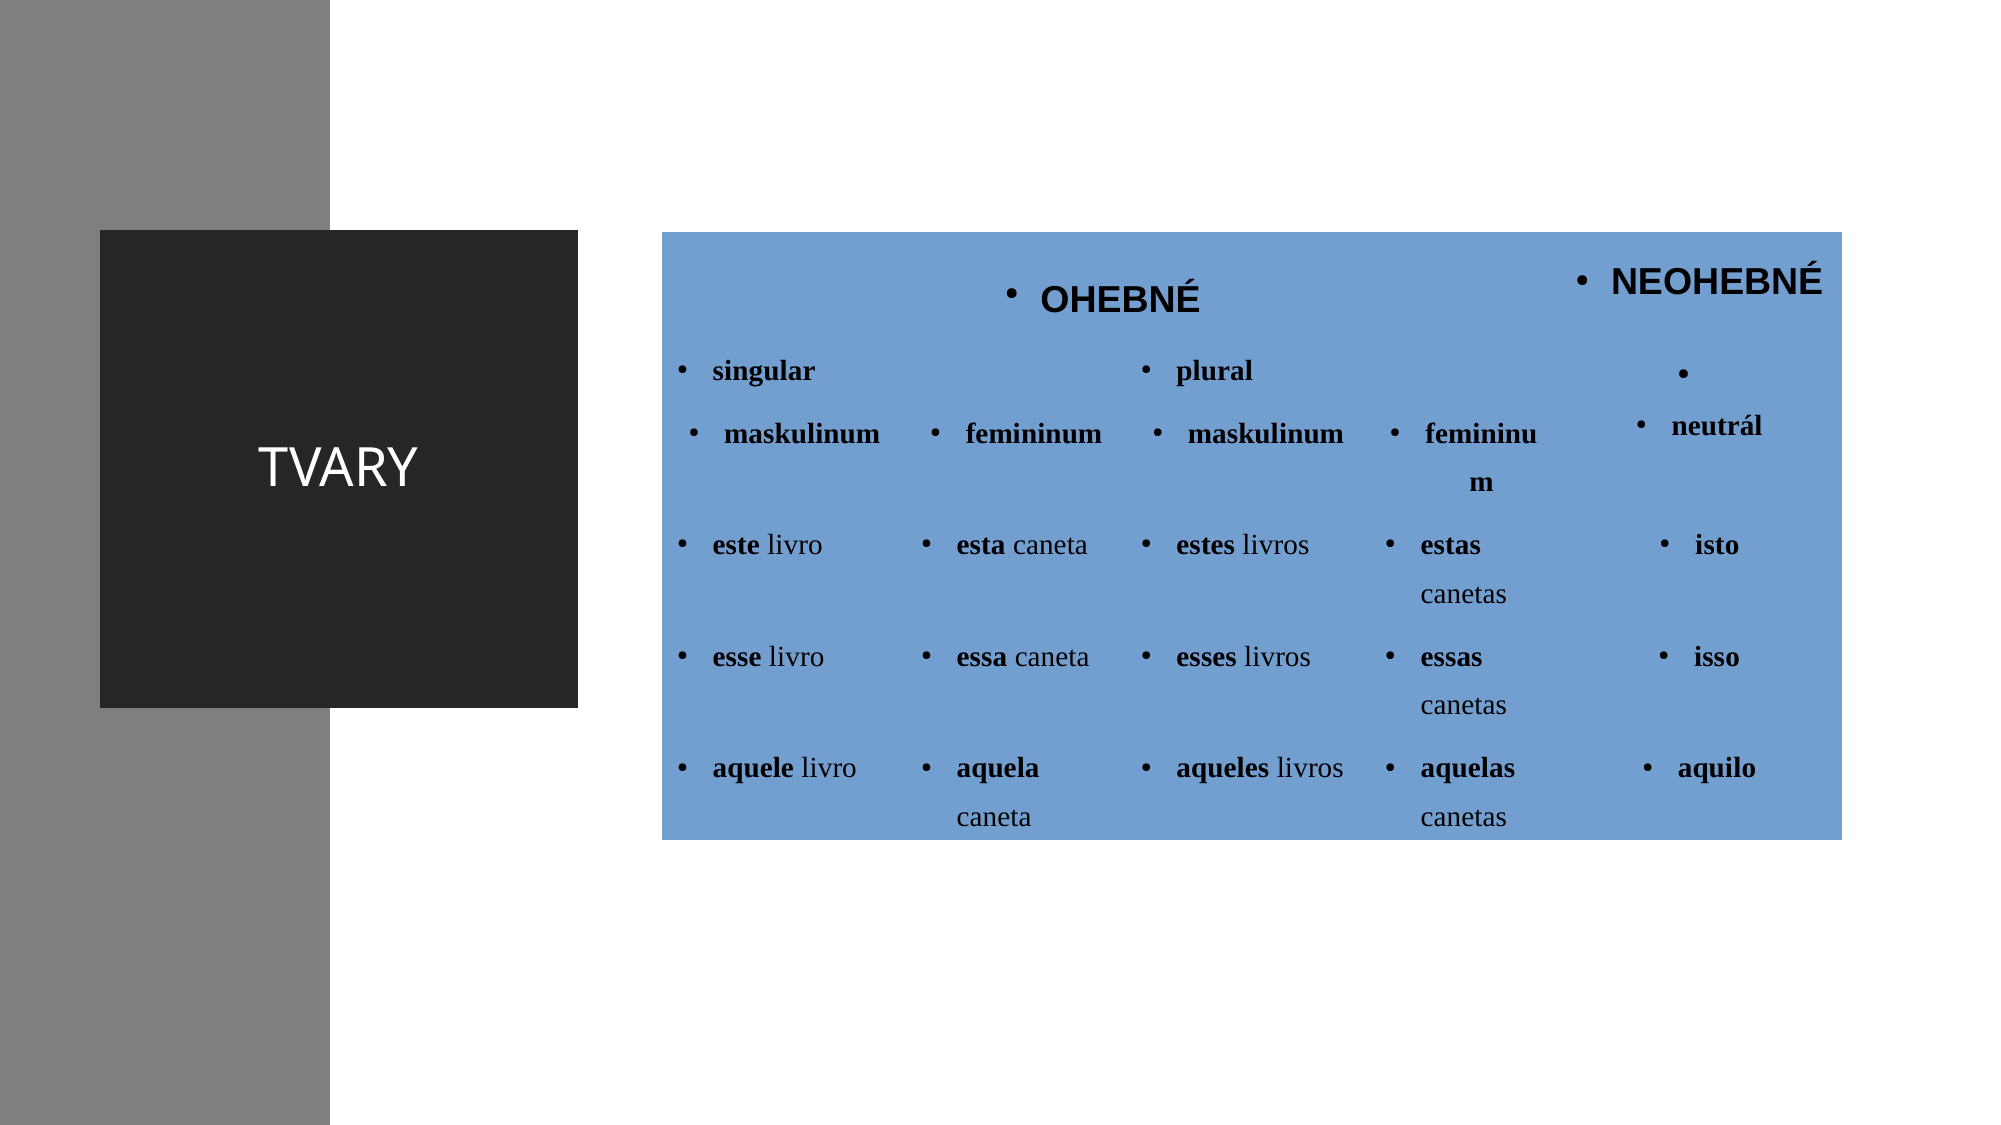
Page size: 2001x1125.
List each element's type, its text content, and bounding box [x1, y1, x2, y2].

table_cell femininum [1370, 394, 1557, 505]
table_cell aquela caneta [907, 728, 1126, 840]
table_cell singular [662, 331, 1126, 394]
table_cell esse livro [662, 617, 907, 728]
table_cell maskulinum [662, 394, 907, 505]
table_cell estes livros [1126, 505, 1370, 617]
table_header OHEBNÉ [662, 232, 1557, 331]
table_cell plural [1126, 331, 1557, 394]
table_cell neutrál [1557, 331, 1842, 505]
table_cell essas canetas [1370, 617, 1557, 728]
table_header NEOHEBNÉ [1557, 232, 1842, 331]
table_cell aquelas canetas [1370, 728, 1557, 840]
table_cell isto [1557, 505, 1842, 617]
table_cell esses livros [1126, 617, 1370, 728]
table_cell este livro [662, 505, 907, 617]
table_cell estas canetas [1370, 505, 1557, 617]
table_cell maskulinum [1126, 394, 1370, 505]
table_cell femininum [907, 394, 1126, 505]
title TVARY [113, 243, 564, 694]
table_cell essa caneta [907, 617, 1126, 728]
table_cell aquilo [1557, 728, 1842, 840]
table_cell aquele livro [662, 728, 907, 840]
text_box [0, 0, 330, 1125]
table_cell esta caneta [907, 505, 1126, 617]
table_cell aqueles livros [1126, 728, 1370, 840]
table_cell isso [1557, 617, 1842, 728]
